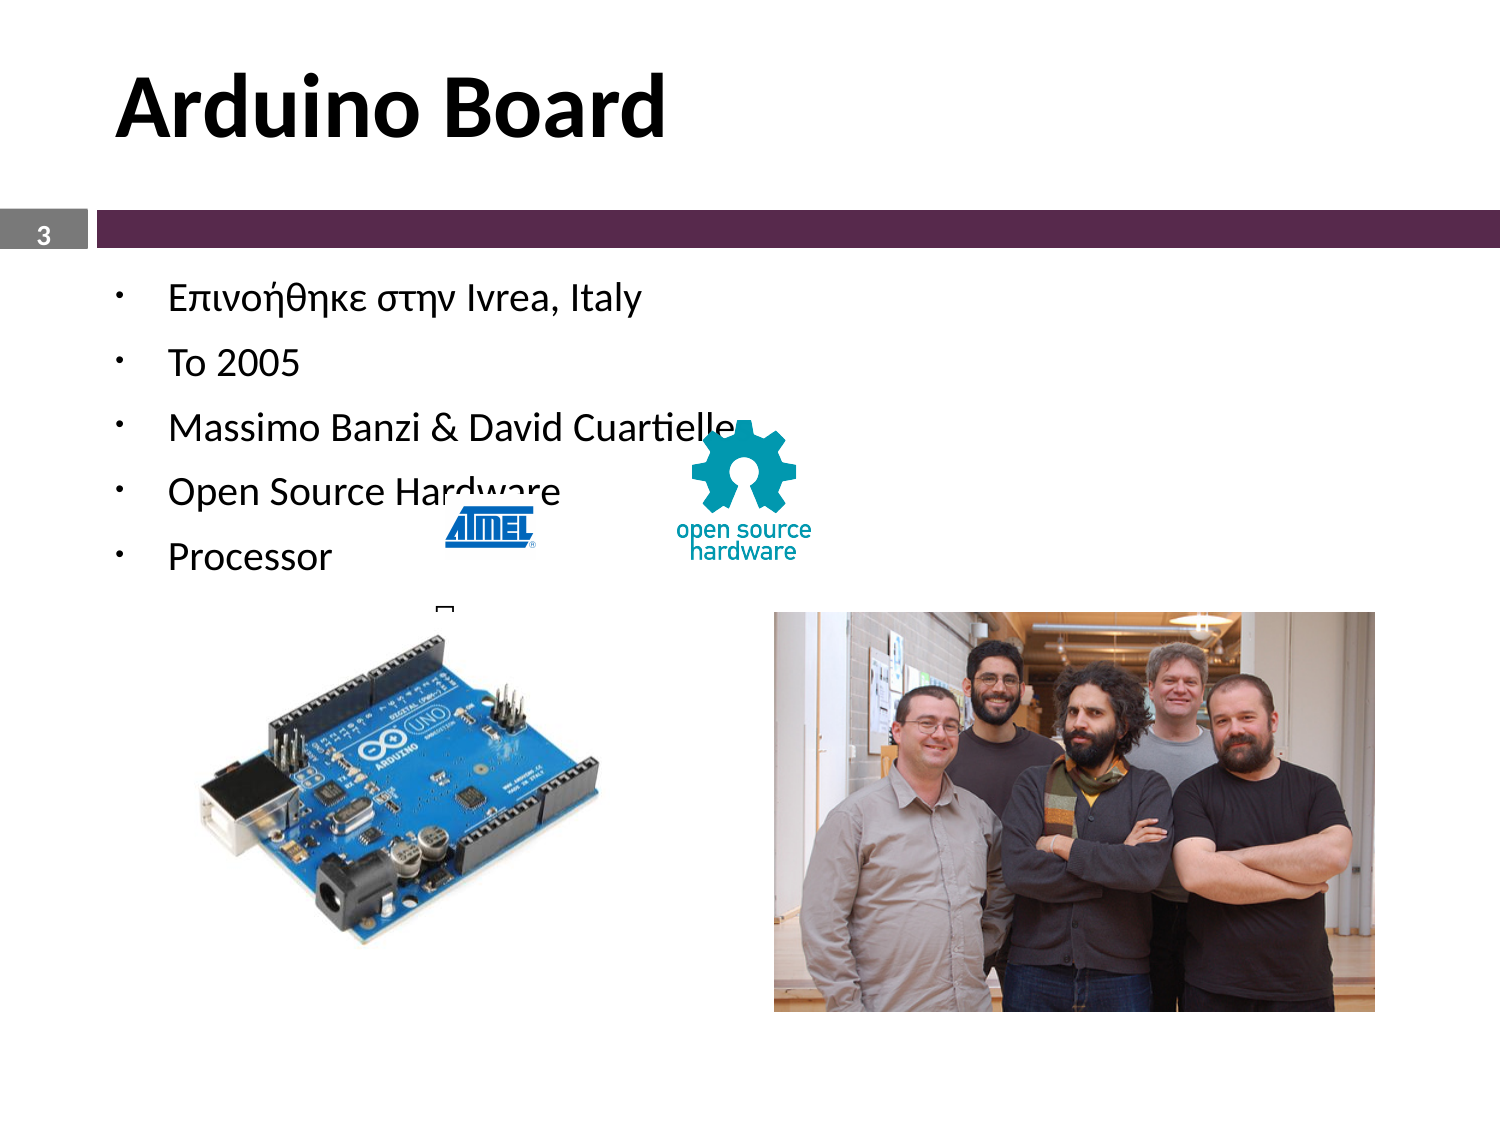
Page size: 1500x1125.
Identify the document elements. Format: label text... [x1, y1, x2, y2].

picture [445, 494, 536, 560]
title Arduino Board [100, 19, 1438, 182]
list Επινοήθηκε στην Ivrea, Italy Το 2005 Massimo Banzi & David Cuartielles Open Source Hardware Processor [100, 262, 1438, 1000]
picture [677, 420, 811, 560]
picture [774, 612, 1375, 1013]
text_box [0, 208, 88, 249]
picture [178, 612, 624, 955]
